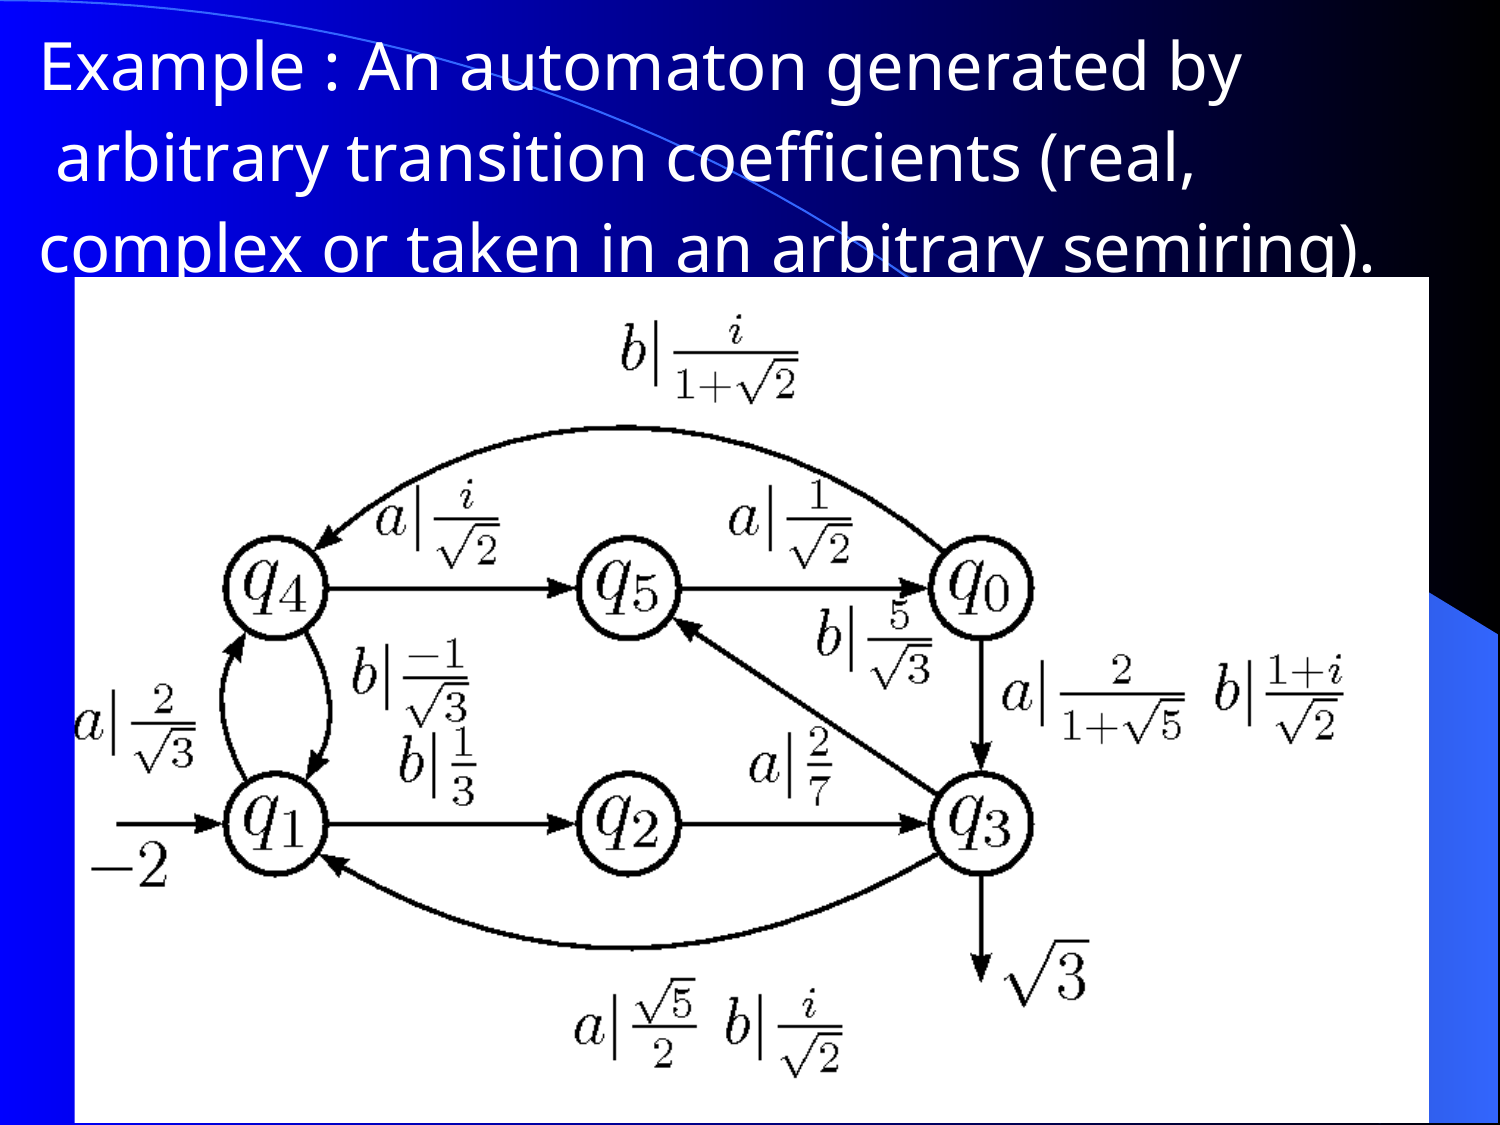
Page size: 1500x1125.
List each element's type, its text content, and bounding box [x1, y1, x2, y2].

text_box Example : An automaton generated by arbitrary transition coefficients (real, complex or taken in an arbitrary semiring). [23, 11, 1500, 270]
picture [74, 277, 1429, 1123]
